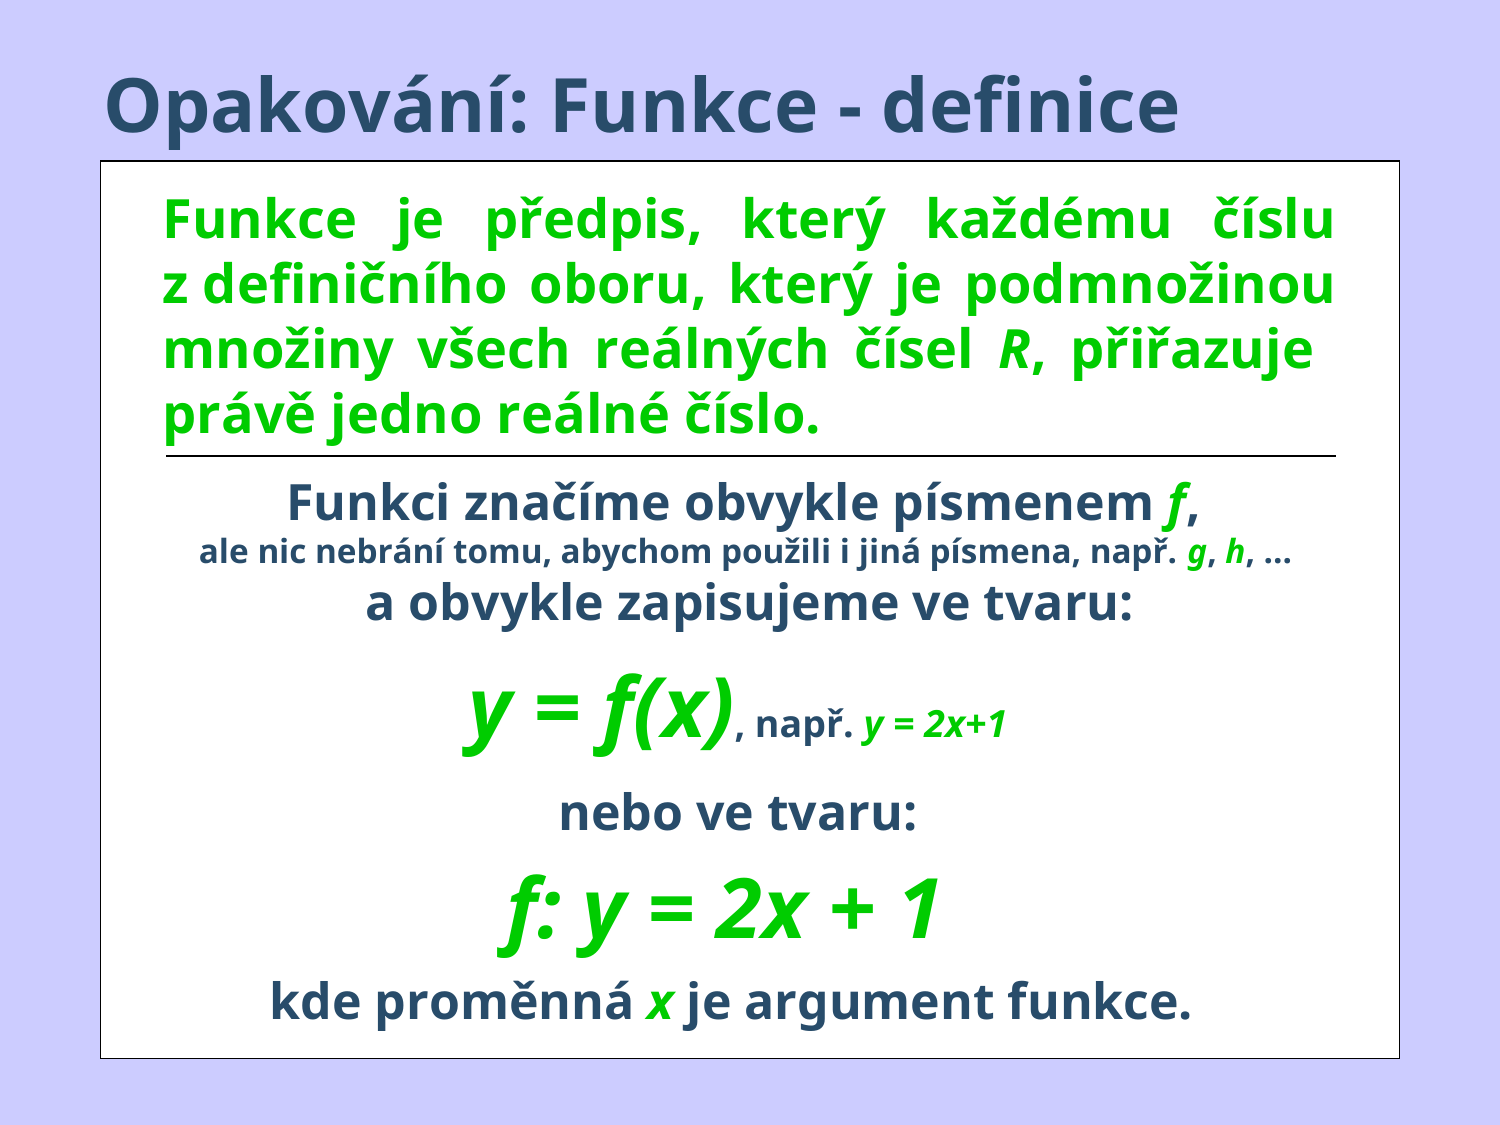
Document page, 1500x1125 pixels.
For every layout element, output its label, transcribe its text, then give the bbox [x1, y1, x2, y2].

text_box Funkce je předpis, který každému číslu z definičního oboru, který je podmnožinou množiny všech reálných čísel R, přiřazuje právě jedno reálné číslo. [147, 267, 1353, 362]
title Opakování: Funkce - definice [88, 66, 1424, 161]
text_box [100, 160, 1400, 1059]
text_box nebo ve tvaru: [135, 763, 1341, 857]
text_box kde proměnná x je argument funkce. [135, 952, 1341, 1047]
text_box Funkci značíme obvykle písmenem f, ale nic nebrání tomu, abychom použili i jiná písmena, např. g, h, … a obvykle zapisujeme ve tvaru: [147, 503, 1353, 598]
text_box y = f(x), např. y = 2x+1 [135, 657, 1341, 752]
text_box f: y = 2x + 1 [135, 857, 1341, 952]
